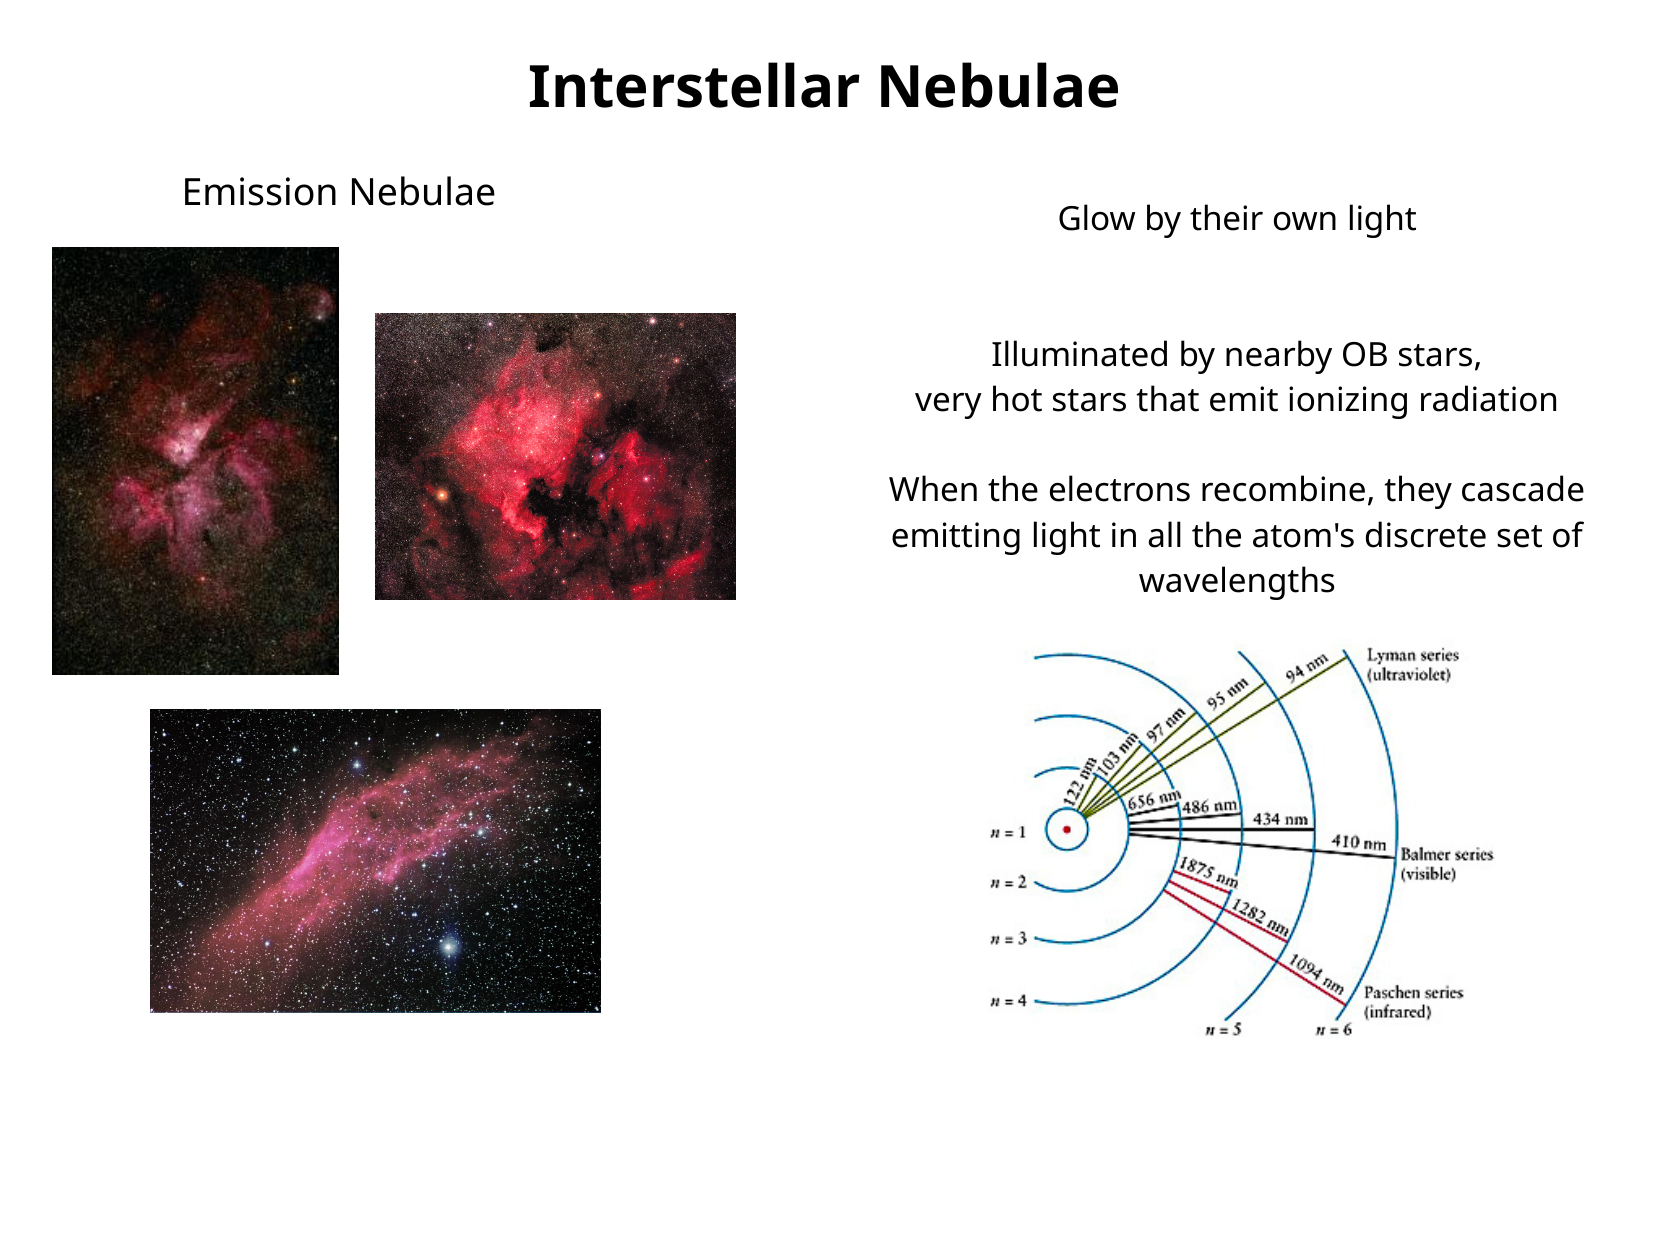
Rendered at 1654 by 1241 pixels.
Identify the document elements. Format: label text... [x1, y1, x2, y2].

picture [52, 247, 339, 676]
picture [975, 637, 1501, 1047]
text_box Glow by their own light Illuminated by nearby OB stars, very hot stars that emit ionizing radiation When the electrons recombine, they cascade emitting light in all the atom's discrete set of wavelengths [862, 187, 1613, 726]
picture [375, 313, 736, 600]
text_box Interstellar Nebulae [262, 37, 1388, 134]
picture [150, 709, 601, 1013]
text_box Emission Nebulae [112, 157, 566, 226]
